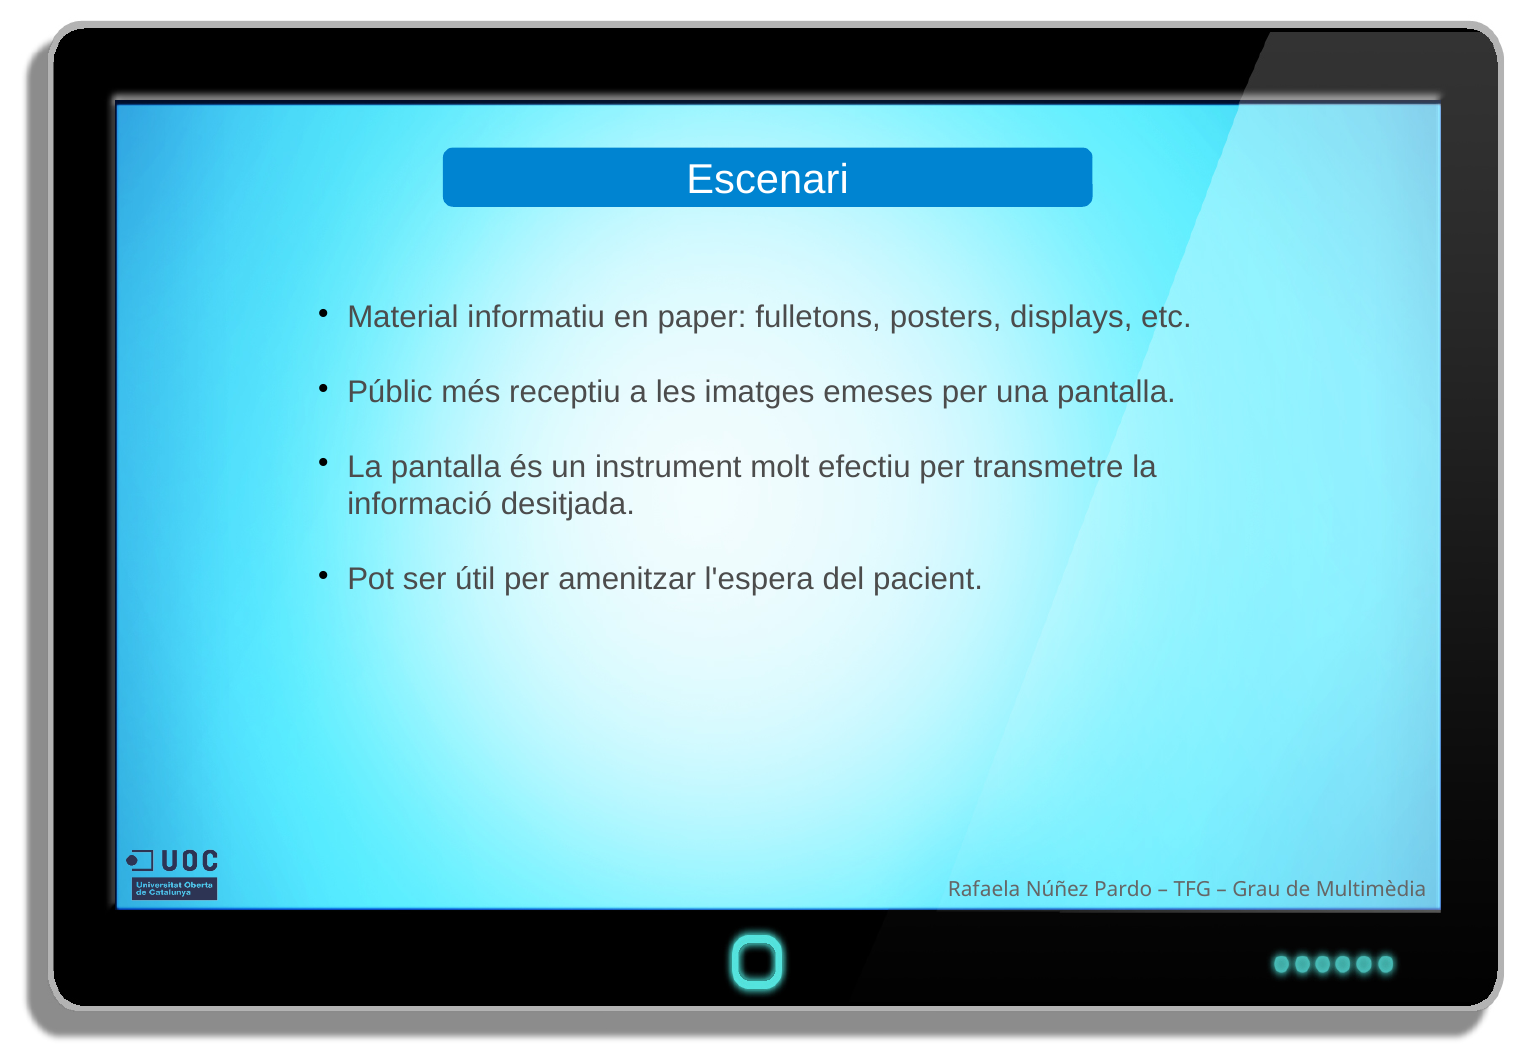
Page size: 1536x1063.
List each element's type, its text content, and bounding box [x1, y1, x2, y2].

picture [0, 0, 1536, 1063]
text_box Material informatiu en paper: fulletons, posters, displays, etc. Públic més receptiu a les imatges emeses per una pantalla. La pantalla és un instrument molt efectiu per transmetre la informació desitjada. Pot ser útil per amenitzar l'espera del pacient. [291, 288, 1253, 716]
text_box Escenari [442, 147, 1093, 207]
text_box Rafaela Núñez Pardo – TFG – Grau de Multimèdia [921, 868, 1453, 909]
